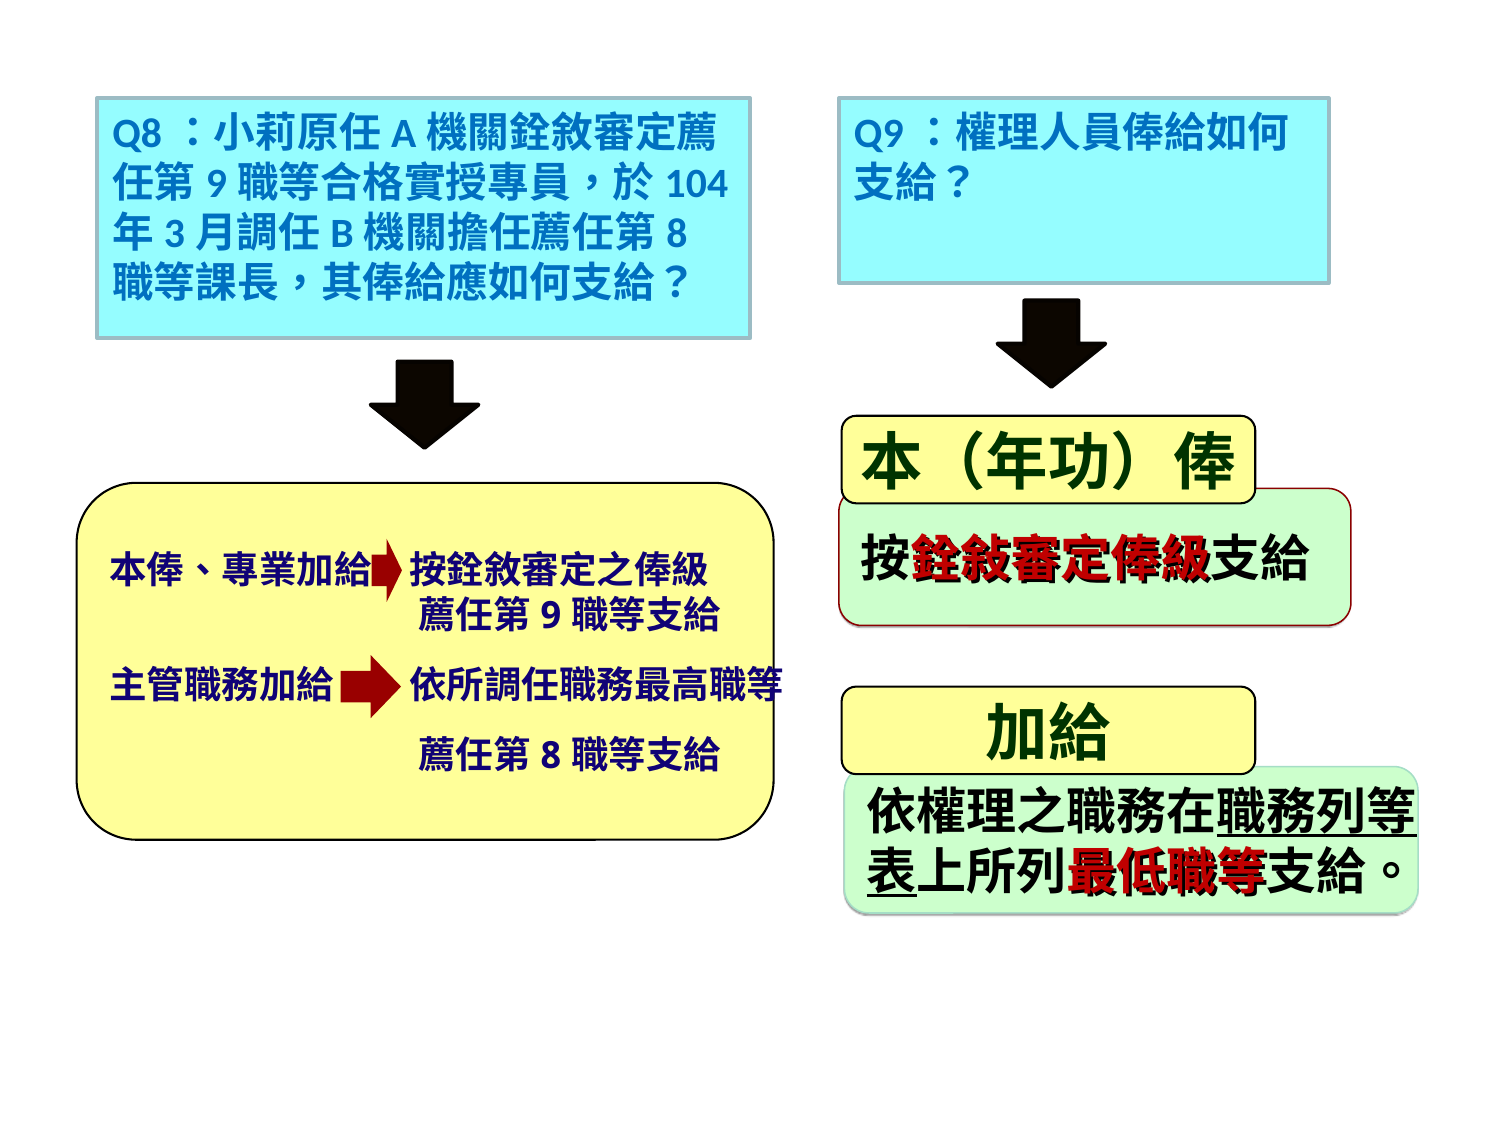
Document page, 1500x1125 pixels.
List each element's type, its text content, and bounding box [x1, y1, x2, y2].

text_box 本俸、專業加給 按銓敘審定之俸級 薦任第9職等支給 主管職務加給 依所調任職務最高職等 薦任第8職等支給 [76, 482, 774, 840]
text_box Q9：權理人員俸給如何支給？ [838, 98, 1329, 283]
text_box 加給 [841, 686, 1256, 775]
text_box [997, 300, 1106, 387]
text_box 本（年功）俸 [841, 415, 1256, 504]
text_box [371, 538, 402, 602]
text_box [370, 361, 479, 448]
list Q8：小莉原任A機關銓敘審定薦任第9職等合格實授專員，於104年3月調任B機關擔任薦任第8職等課長，其俸給應如何支給？ [97, 98, 751, 339]
text_box 依權理之職務在職務列等 表上所列最低職等支給。 [844, 766, 1419, 913]
text_box [340, 655, 402, 719]
text_box 按銓敍審定俸級支給 [838, 488, 1351, 626]
